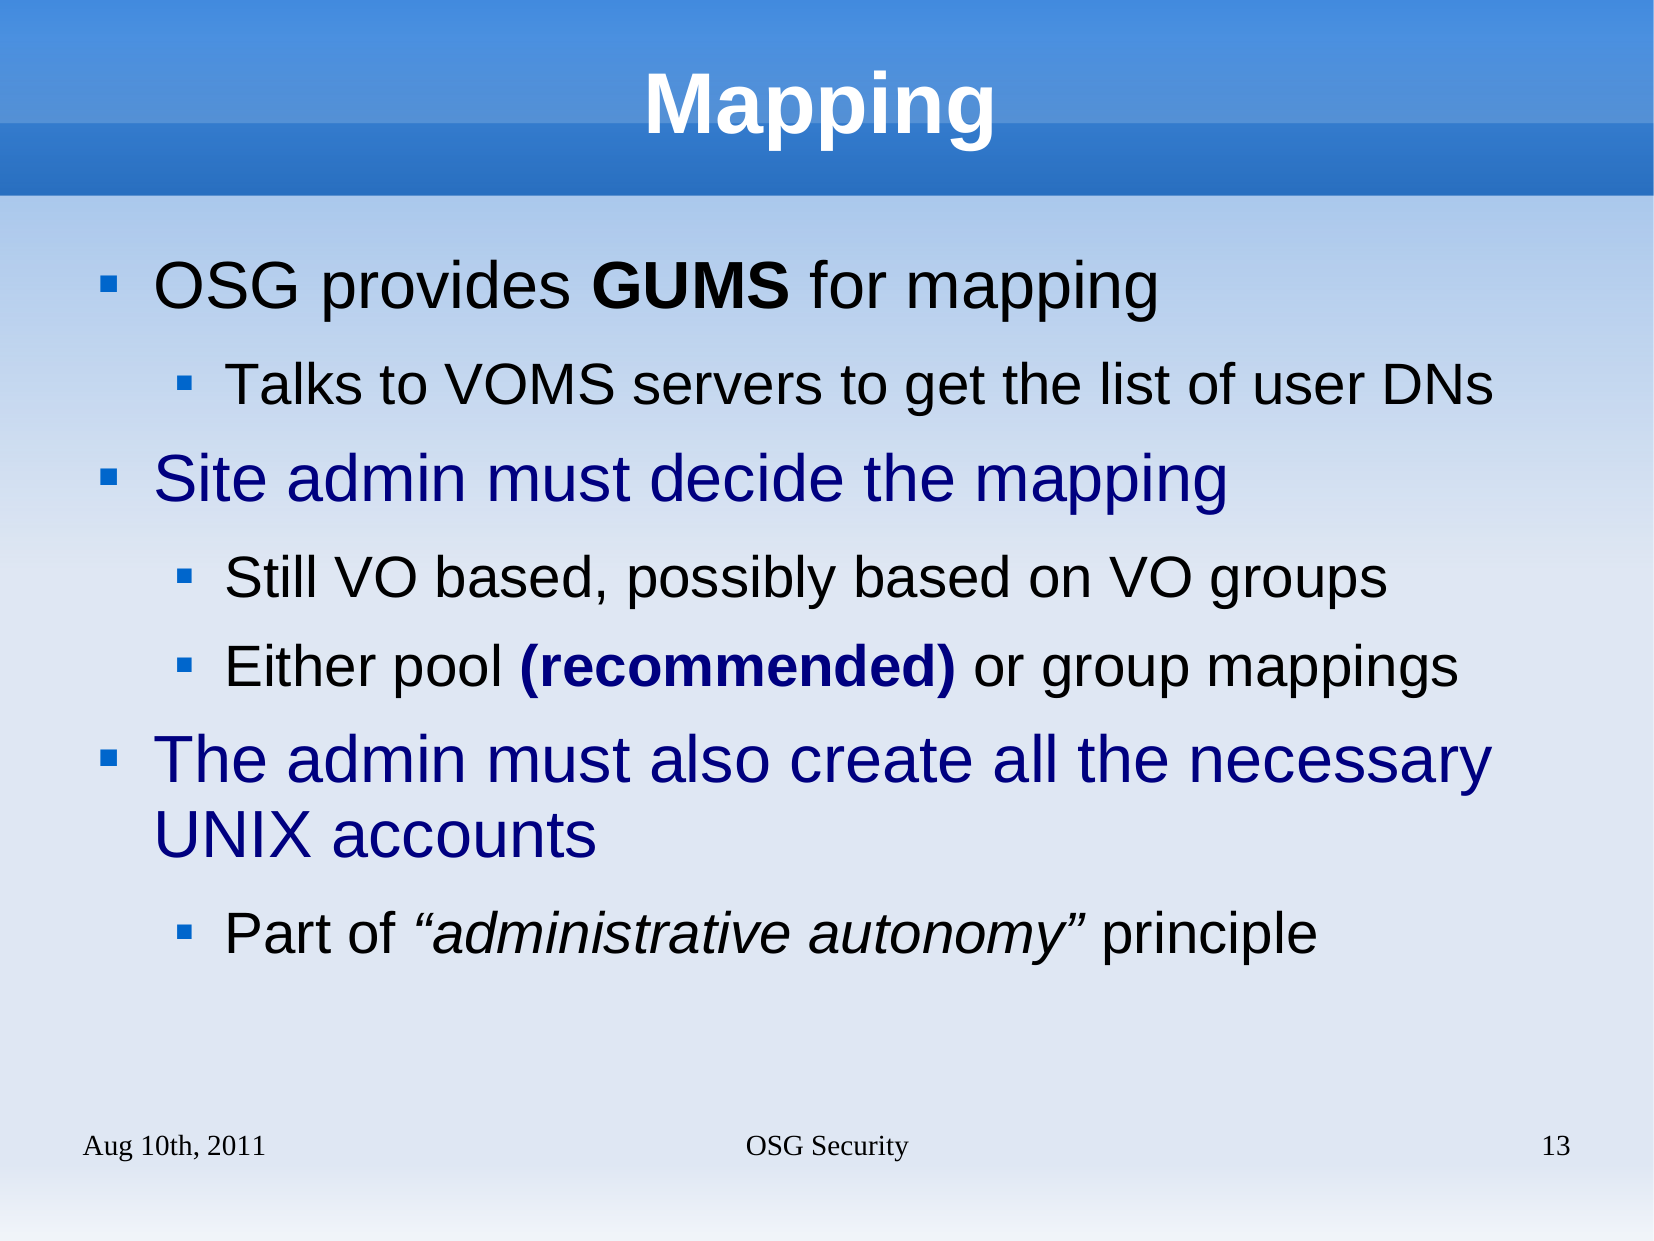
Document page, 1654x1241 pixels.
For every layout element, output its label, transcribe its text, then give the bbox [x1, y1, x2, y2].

list OSG provides GUMS for mapping Talks to VOMS servers to get the list of user DNs Site admin must decide the mapping Still VO based, possibly based on VO groups Either pool (recommended) or group mappings The admin must also create all the necessary UNIX accounts Part of “administrative autonomy” principle [82, 247, 1571, 1094]
title Mapping [76, 0, 1565, 208]
picture [0, 0, 1654, 1241]
